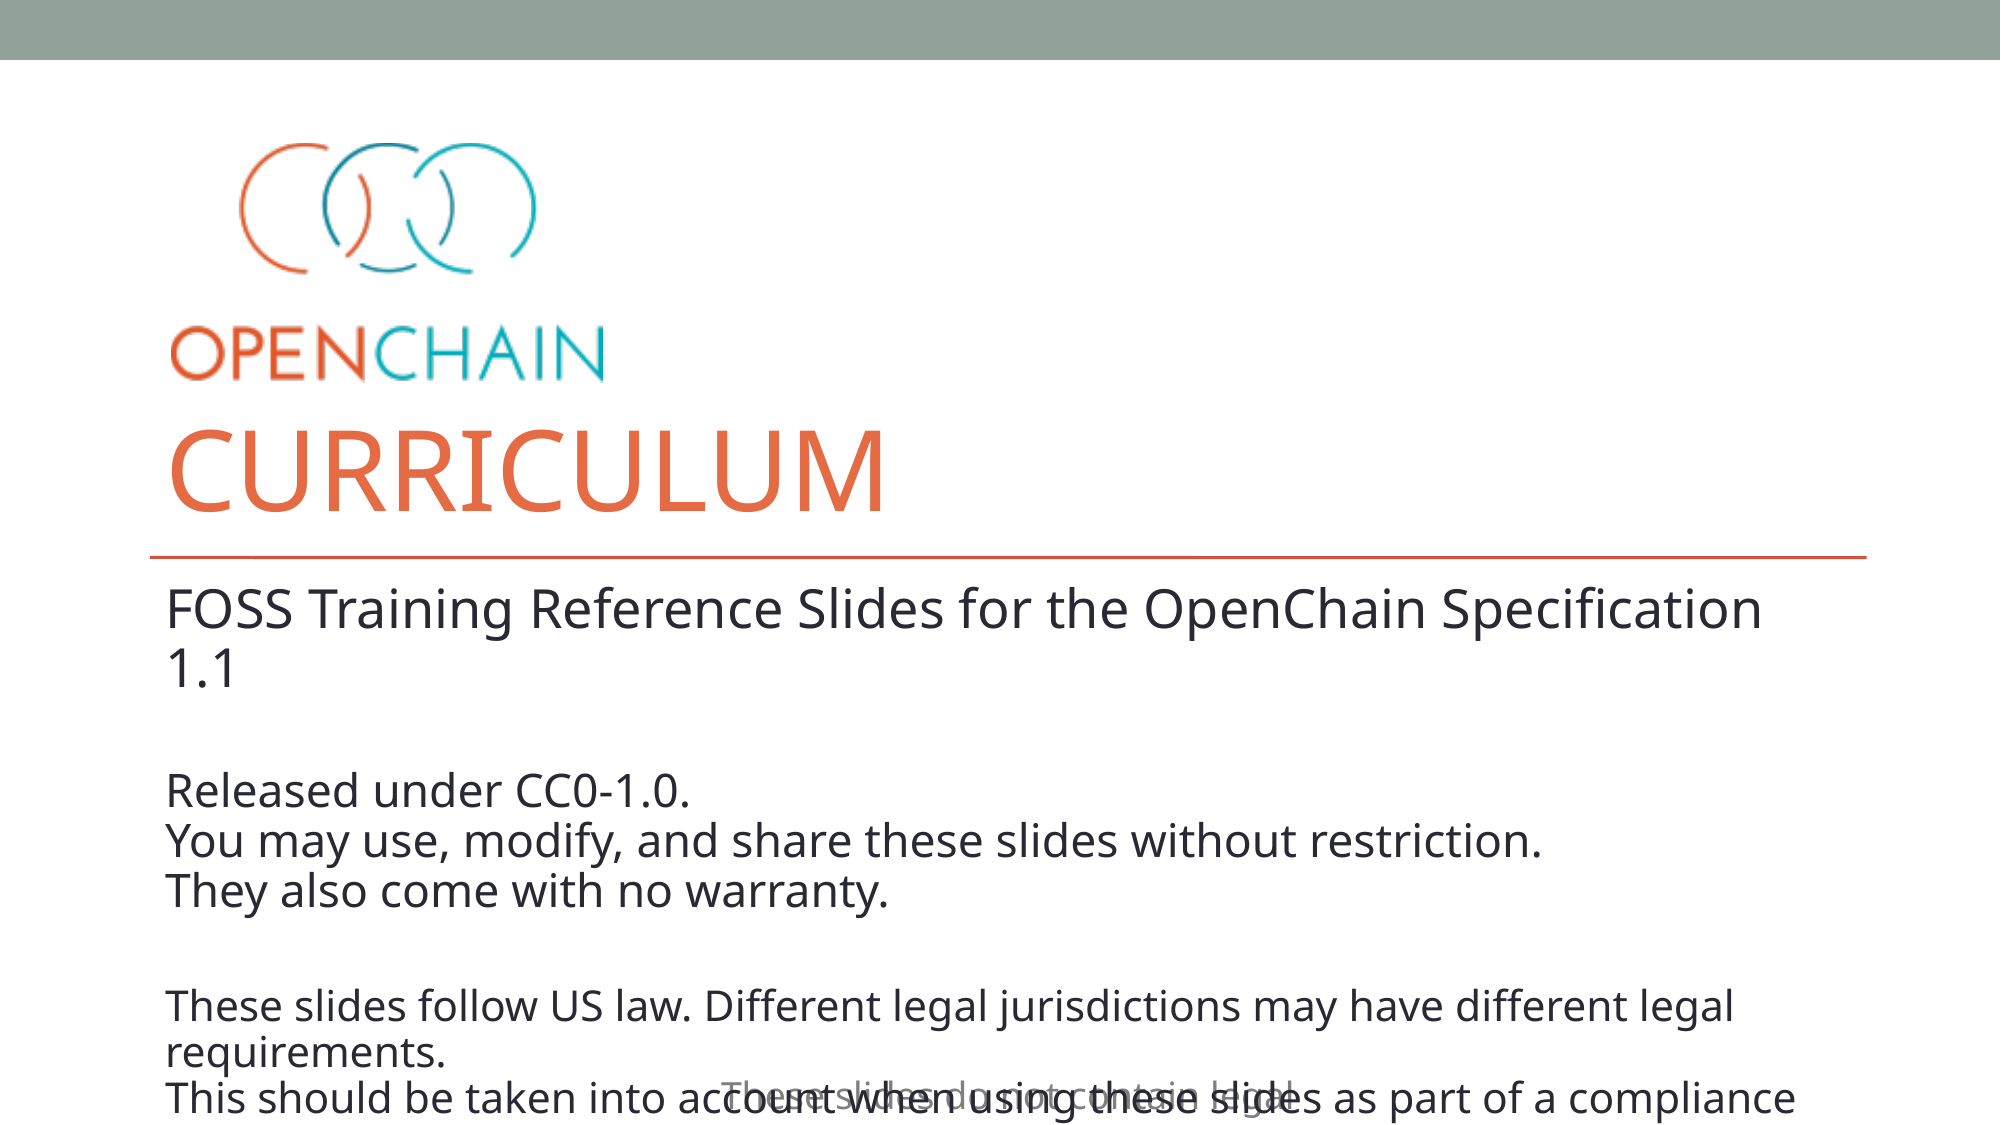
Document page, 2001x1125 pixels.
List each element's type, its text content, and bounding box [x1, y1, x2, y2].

subtitle FOSS Training Reference Slides for the OpenChain Specification 1.1 Released under CC0-1.0. You may use, modify, and share these slides without restriction. They also come with no warranty. These slides follow US law. Different legal jurisdictions may have different legal requirements. This should be taken into account when using these slides as part of a compliance training program. [150, 575, 1866, 1031]
title CURRICULUM [150, 224, 1867, 542]
picture [171, 143, 603, 384]
